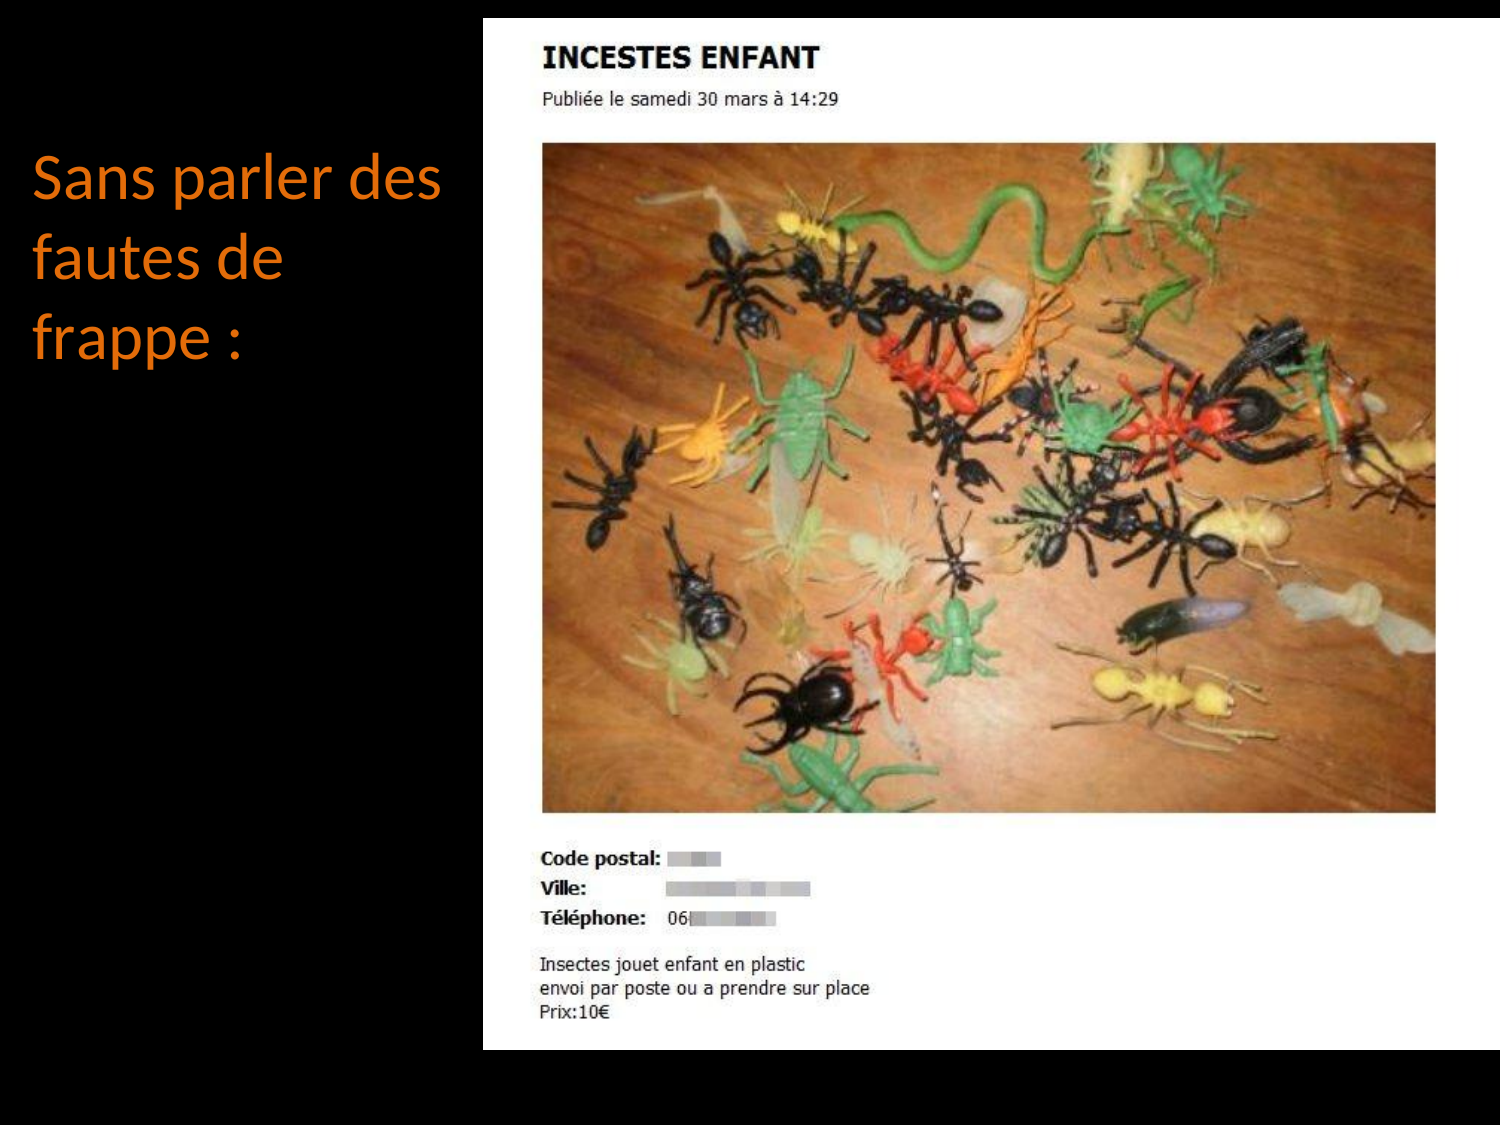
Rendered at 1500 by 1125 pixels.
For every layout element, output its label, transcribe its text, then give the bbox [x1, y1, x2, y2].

list Sans parler des fautes de frappe : [17, 125, 480, 905]
picture [483, 18, 1500, 1050]
